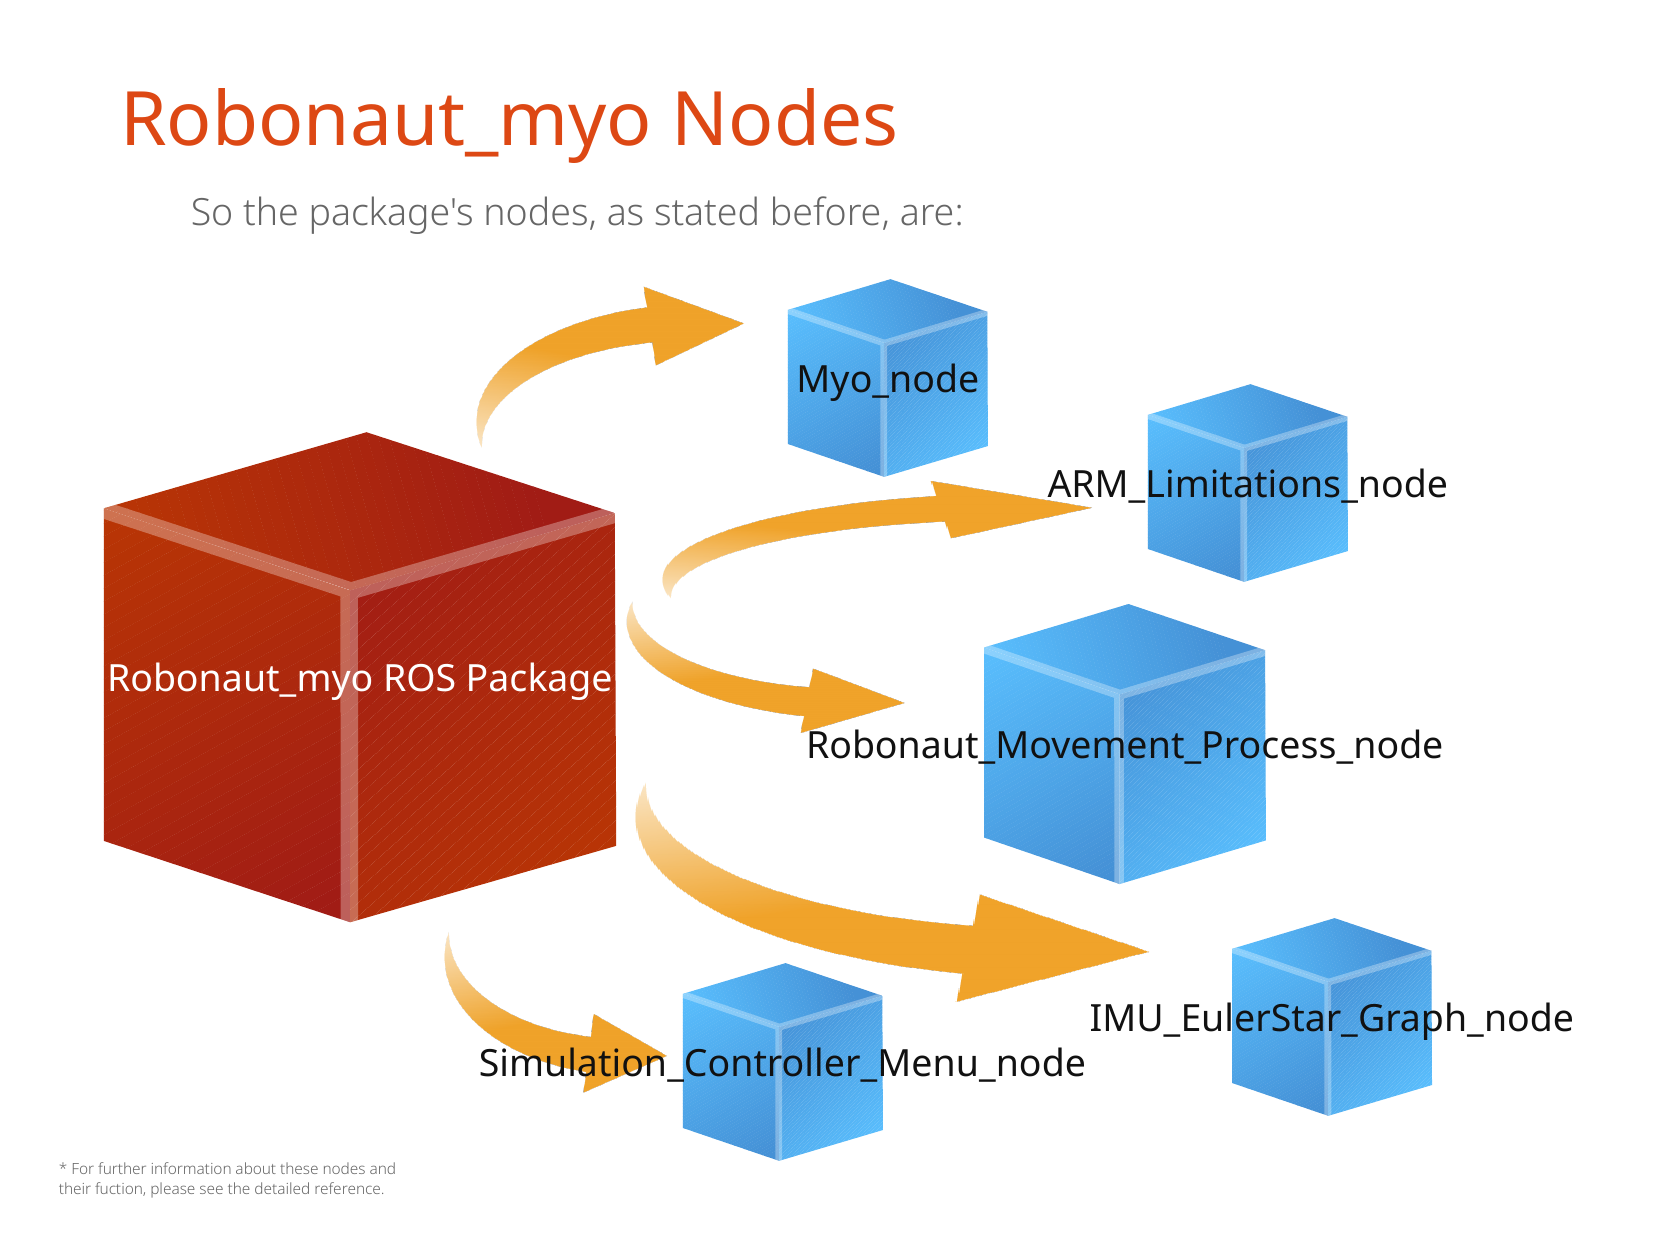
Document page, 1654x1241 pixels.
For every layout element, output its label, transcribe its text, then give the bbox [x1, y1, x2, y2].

list So the package's nodes, as stated before, are: [661, 601, 960, 779]
list So the package's nodes, as stated before, are: [120, 185, 1508, 901]
title Robonaut_myo Nodes [120, 53, 1508, 181]
picture [1215, 908, 1450, 1126]
picture [60, 270, 1366, 1171]
text_box * For further information about these nodes and their fuction, please see the detailed reference. [30, 1157, 406, 1216]
